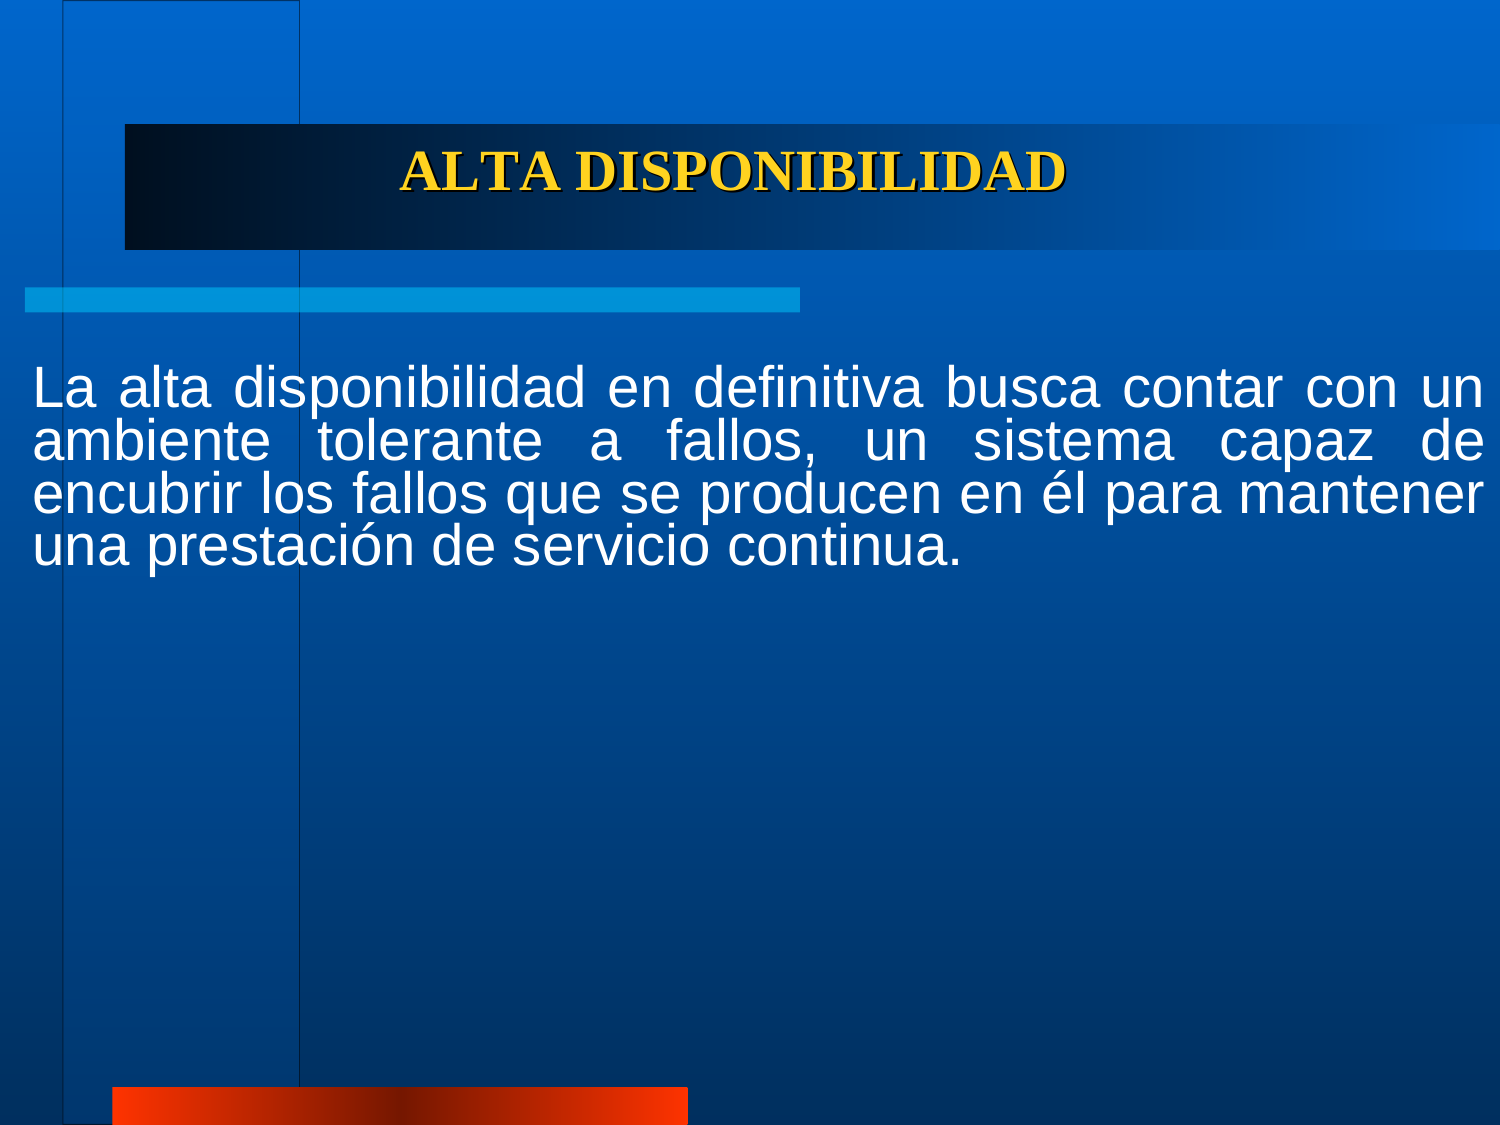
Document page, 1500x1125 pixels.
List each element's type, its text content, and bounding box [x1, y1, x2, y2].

list La alta disponibilidad en definitiva busca contar con un ambiente tolerante a fallos, un sistema capaz de encubrir los fallos que se producen en él para mantener una prestación de servicio continua. [17, 358, 1500, 1038]
title ALTA DISPONIBILIDAD [37, 78, 1430, 266]
